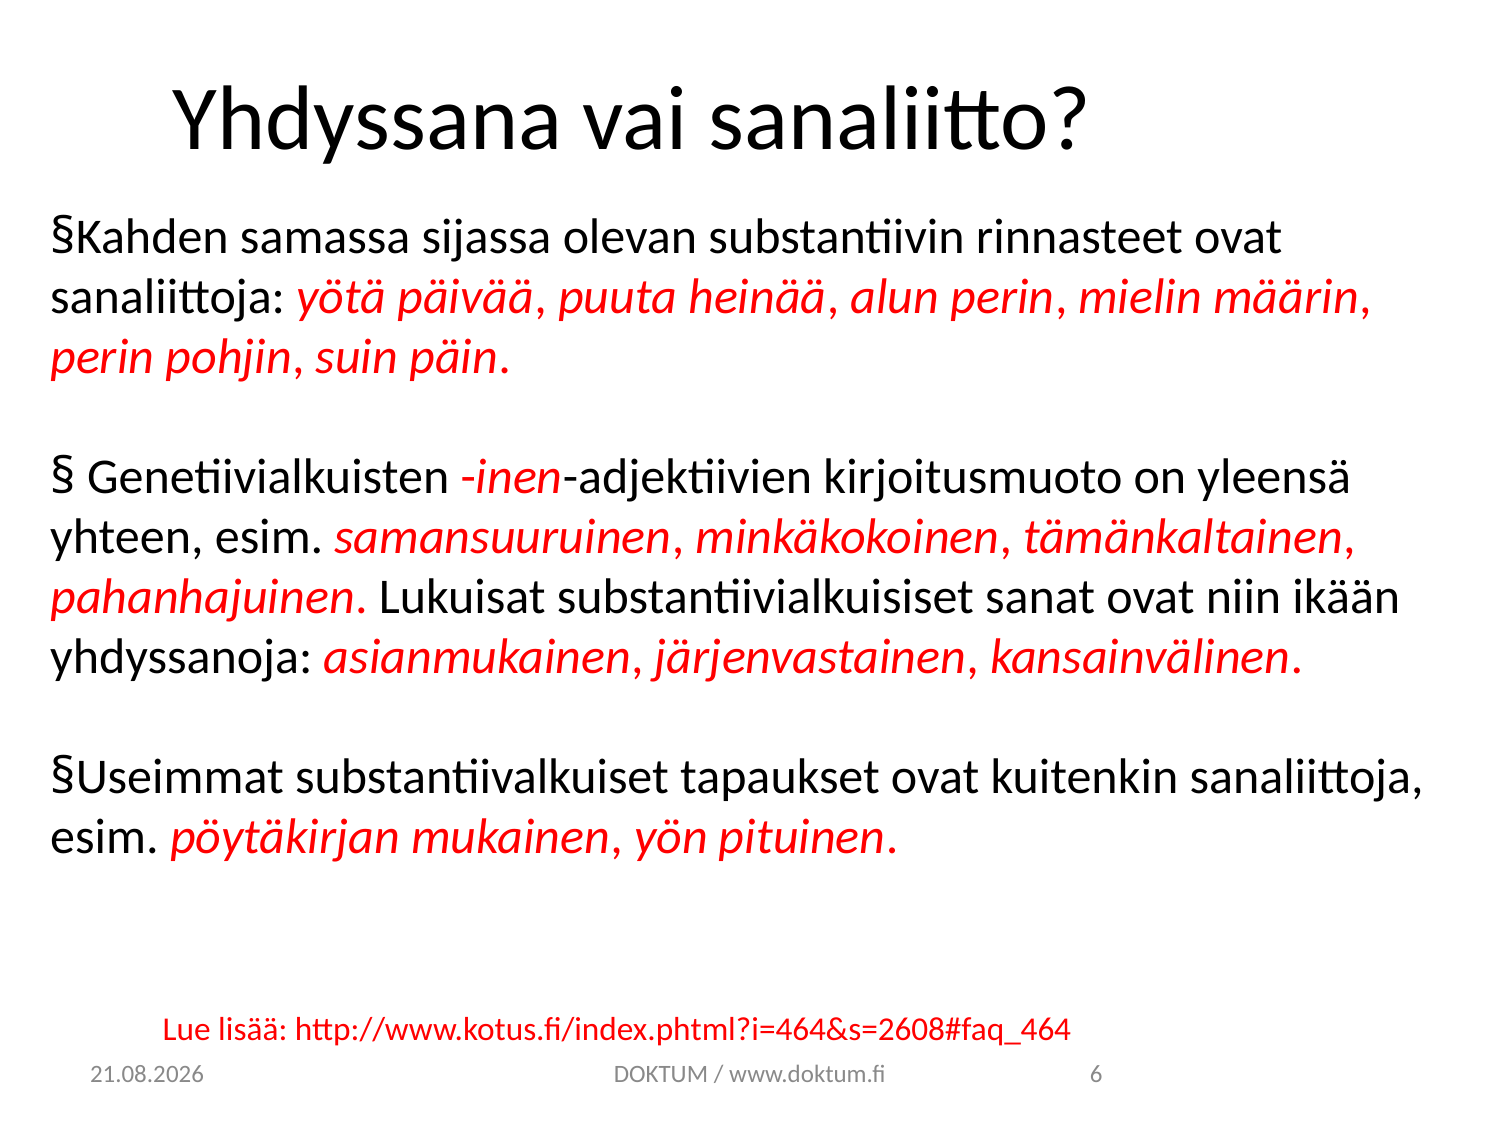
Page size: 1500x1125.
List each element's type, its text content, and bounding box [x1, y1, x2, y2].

text_box DOKTUM / www.doktum.fi [512, 1054, 988, 1103]
text_box [75, 1042, 426, 1103]
text_box Lue lisää: http://www.kotus.fi/index.phtml?i=464&s=2608#faq_464 [148, 999, 1335, 1054]
title Yhdyssana vai sanaliitto? [76, 19, 1189, 196]
text_box [1074, 1042, 1426, 1103]
text_box Kahden samassa sijassa olevan substantiivin rinnasteet ovat sanaliittoja: yötä päivää, puuta heinää, alun perin, mielin määrin, perin pohjin, suin päin. Genetiivialkuisten -inen-adjektiivien kirjoitusmuoto on yleensä yhteen, esim. samansuuruinen, minkäkokoinen, tämänkaltainen, pahanhajuinen. Lukuisat substantiivialkuisiset sanat ovat niin ikään yhdyssanoja: asianmukainen, järjenvastainen, kansainvälinen. Useimmat substantiivalkuiset tapaukset ovat kuitenkin sanaliittoja, esim. pöytäkirjan mukainen, yön pituinen. [35, 196, 1465, 979]
